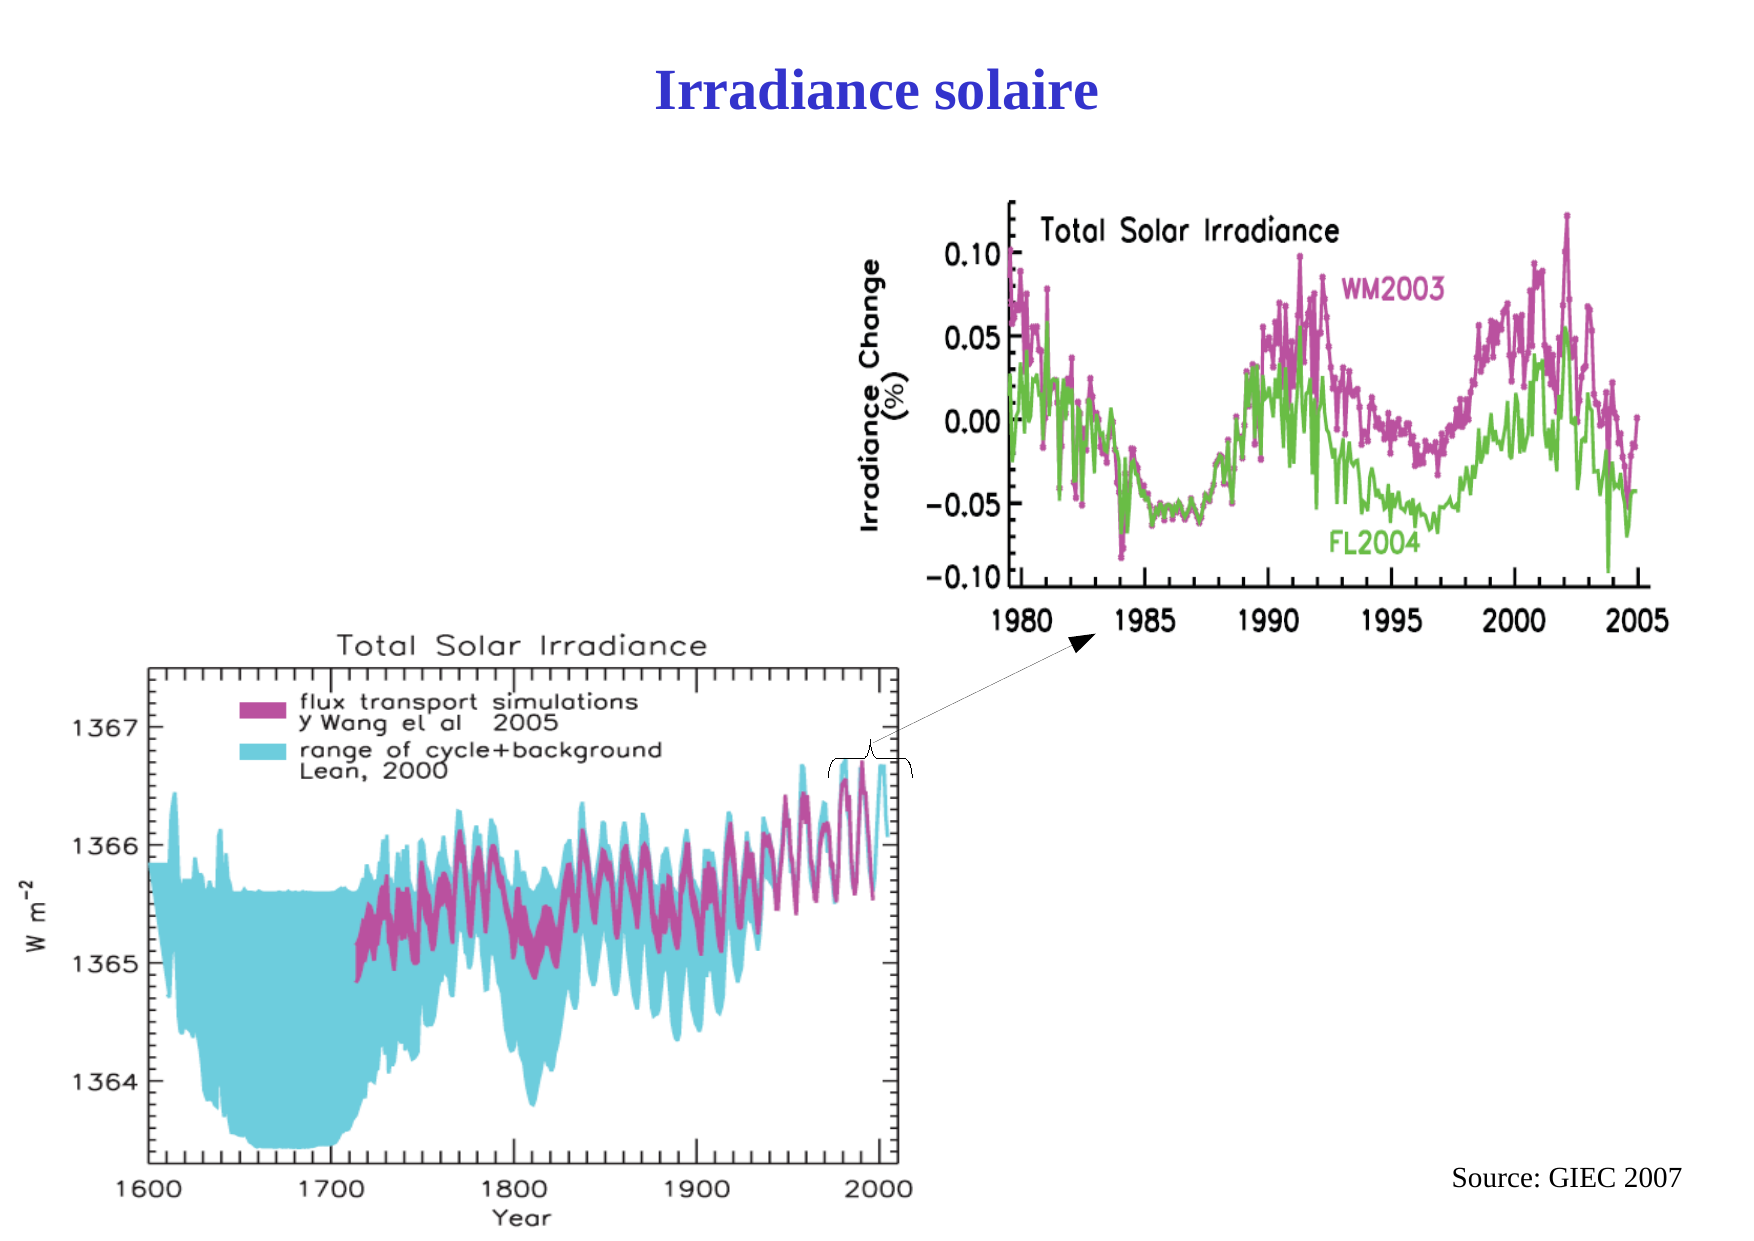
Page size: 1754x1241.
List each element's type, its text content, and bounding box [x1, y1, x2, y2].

picture [13, 160, 1684, 1241]
text_box Irradiance solaire [556, 48, 1198, 131]
text_box Source: GIEC 2007 [1199, 1153, 1698, 1202]
